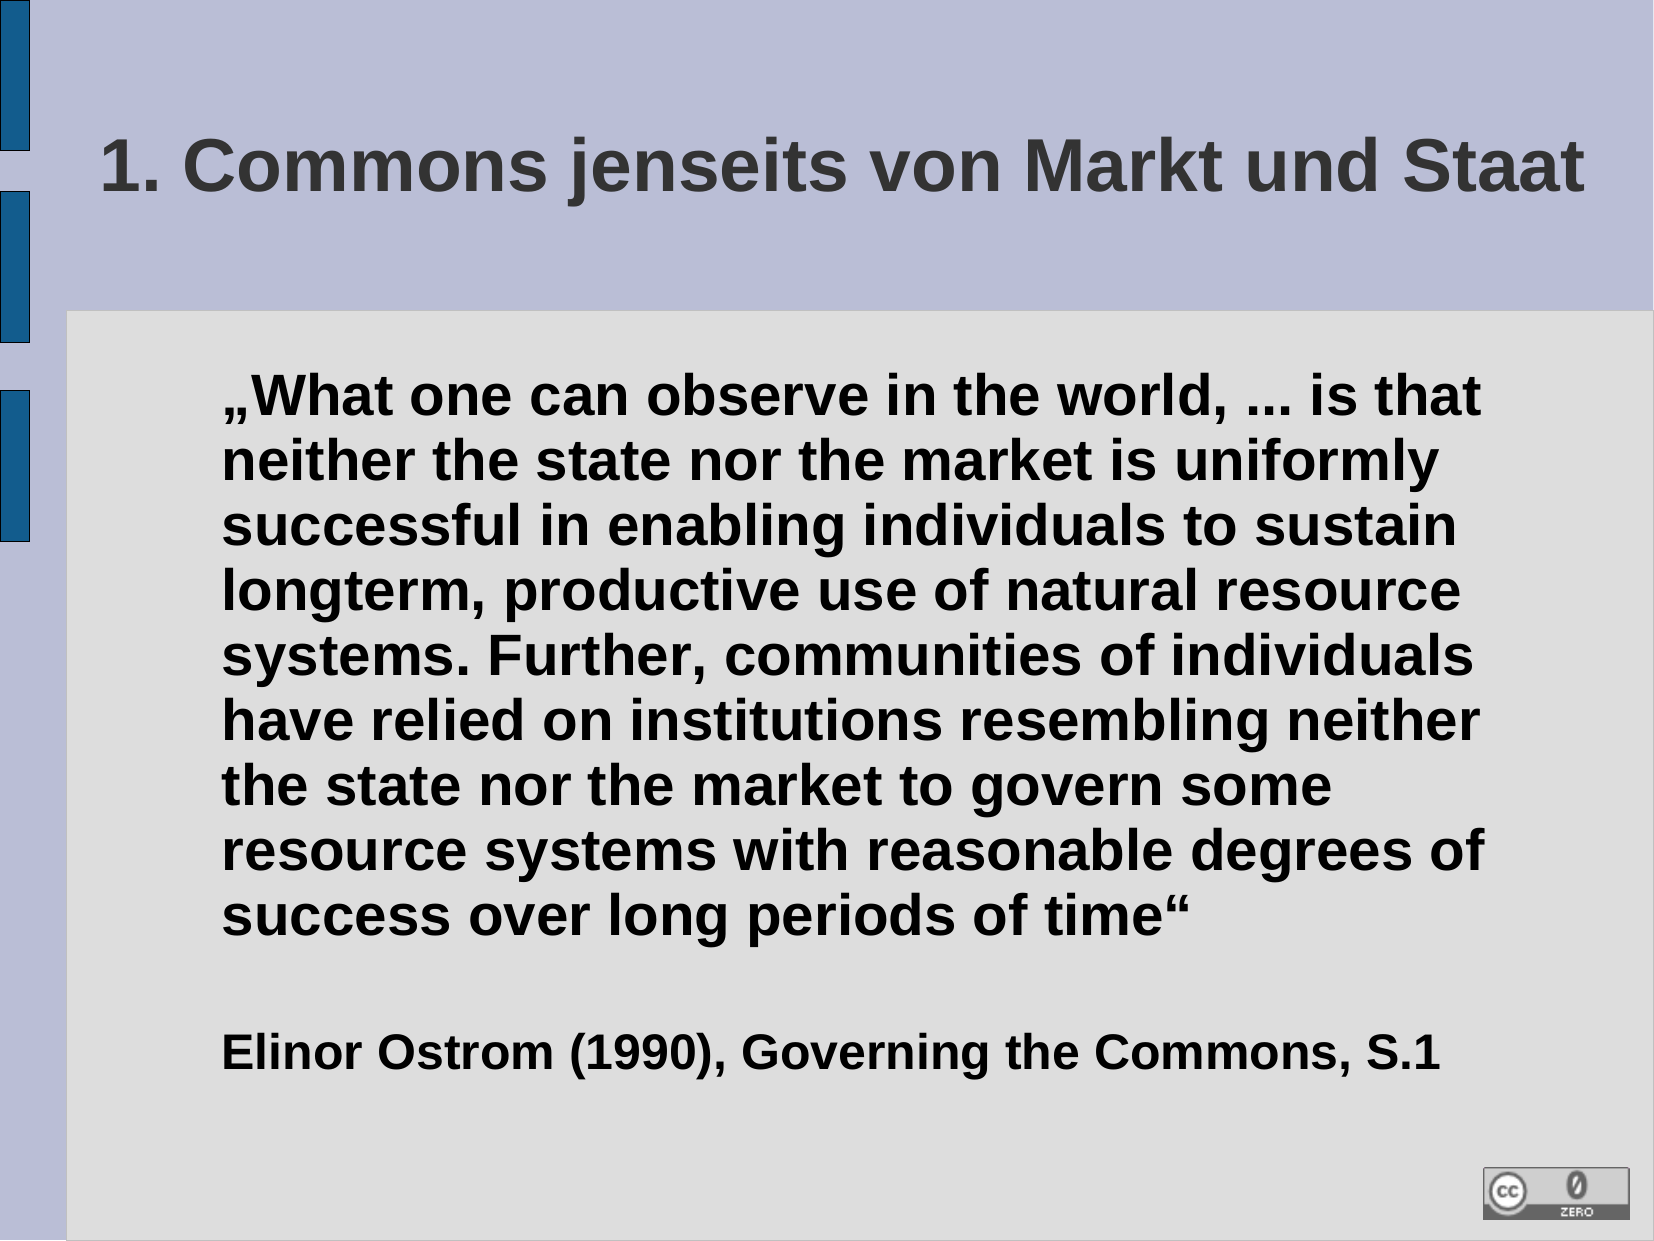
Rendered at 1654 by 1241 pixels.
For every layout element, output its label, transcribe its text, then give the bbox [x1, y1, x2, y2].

title 1. Commons jenseits von Markt und Staat [92, 68, 1595, 262]
picture [1483, 1167, 1630, 1220]
list „What one can observe in the world, ... is that neither the state nor the market is uniformly successful in enabling individuals to sustain longterm, productive use of natural resource systems. Further, communities of individuals have relied on institutions resembling neither the state nor the market to govern some resource systems with reasonable degrees of success over long periods of time“ Elinor Ostrom (1990), Governing the Commons, S.1 [221, 362, 1536, 1123]
